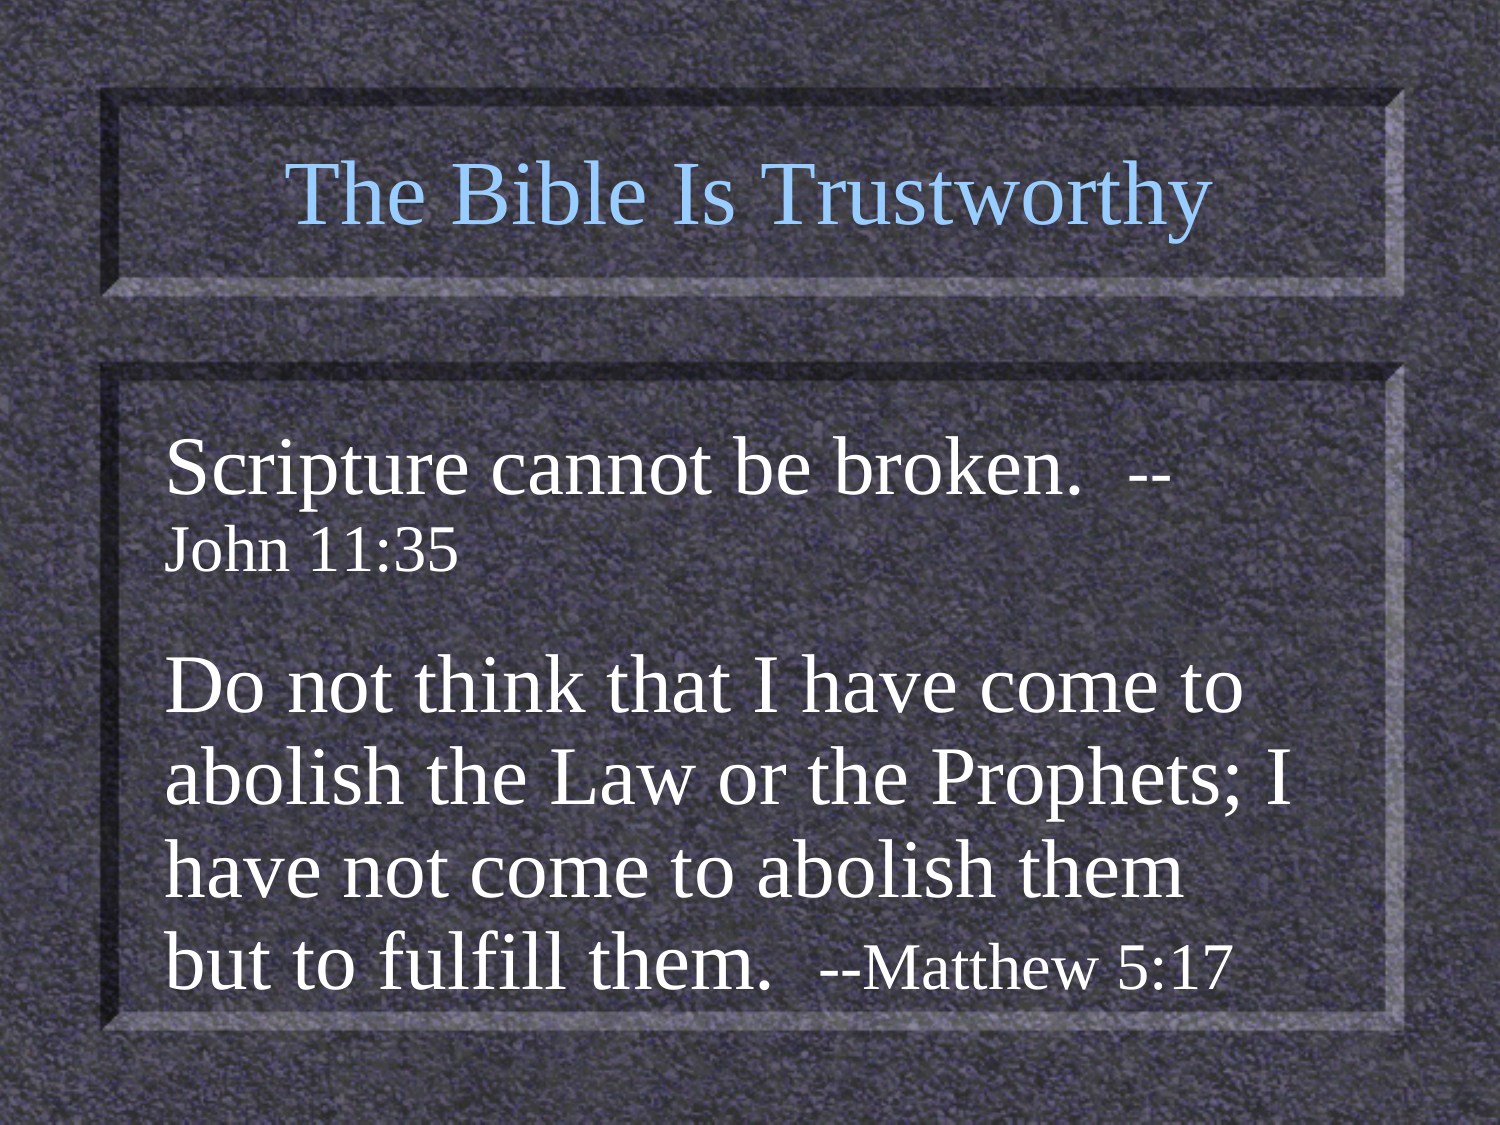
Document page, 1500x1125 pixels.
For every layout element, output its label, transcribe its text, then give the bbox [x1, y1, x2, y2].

text_box Scripture cannot be broken. --John 11:35 [150, 412, 1313, 594]
title The Bible Is Trustworthy [150, 76, 1351, 312]
picture [0, 0, 1500, 1125]
text_box Do not think that I have come to abolish the Law or the Prophets; I have not come to abolish them but to fulfill them. --Matthew 5:17 [150, 631, 1313, 1015]
